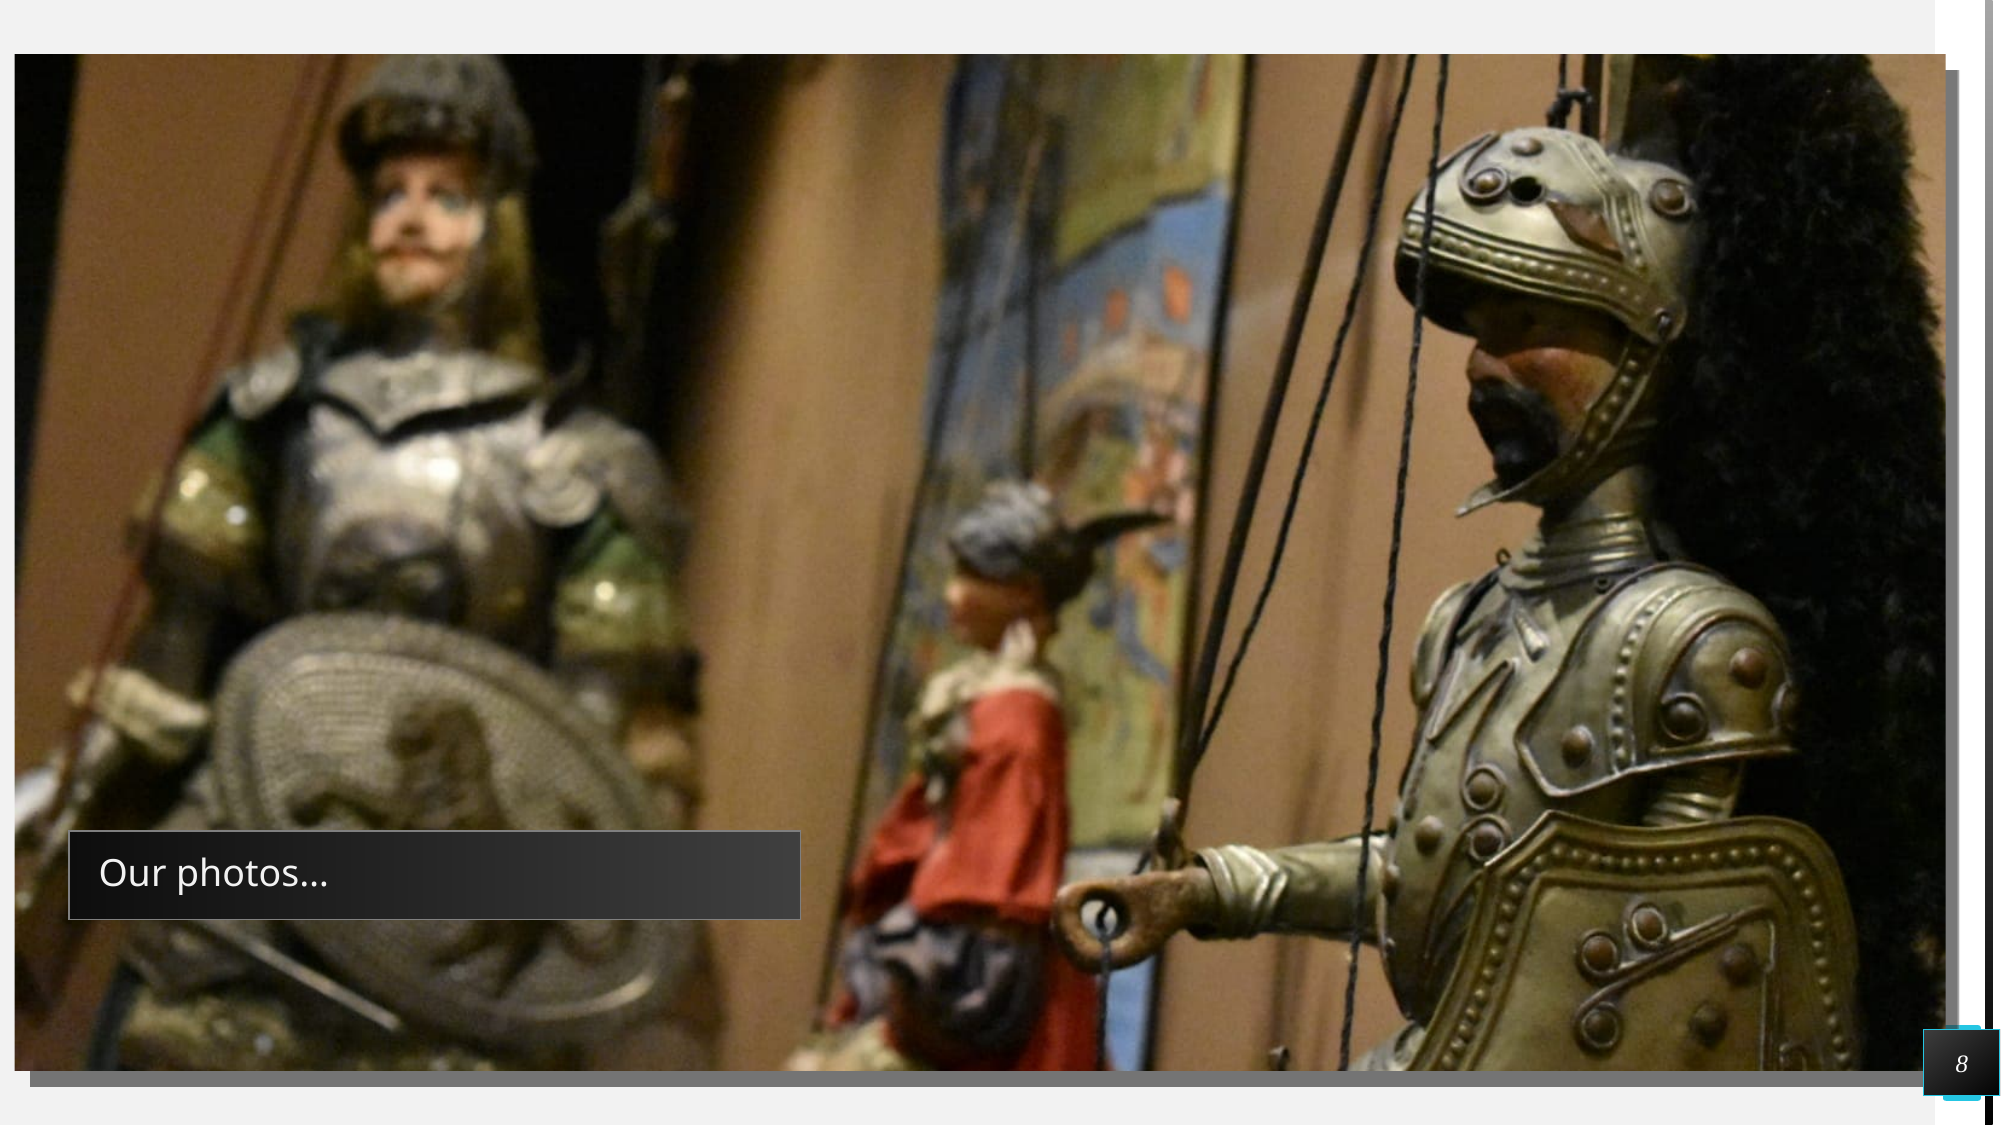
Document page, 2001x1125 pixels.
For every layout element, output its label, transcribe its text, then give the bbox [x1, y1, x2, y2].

text_box [1923, 1029, 2000, 1096]
picture [14, 54, 1946, 1071]
title Our photos… [69, 831, 801, 920]
